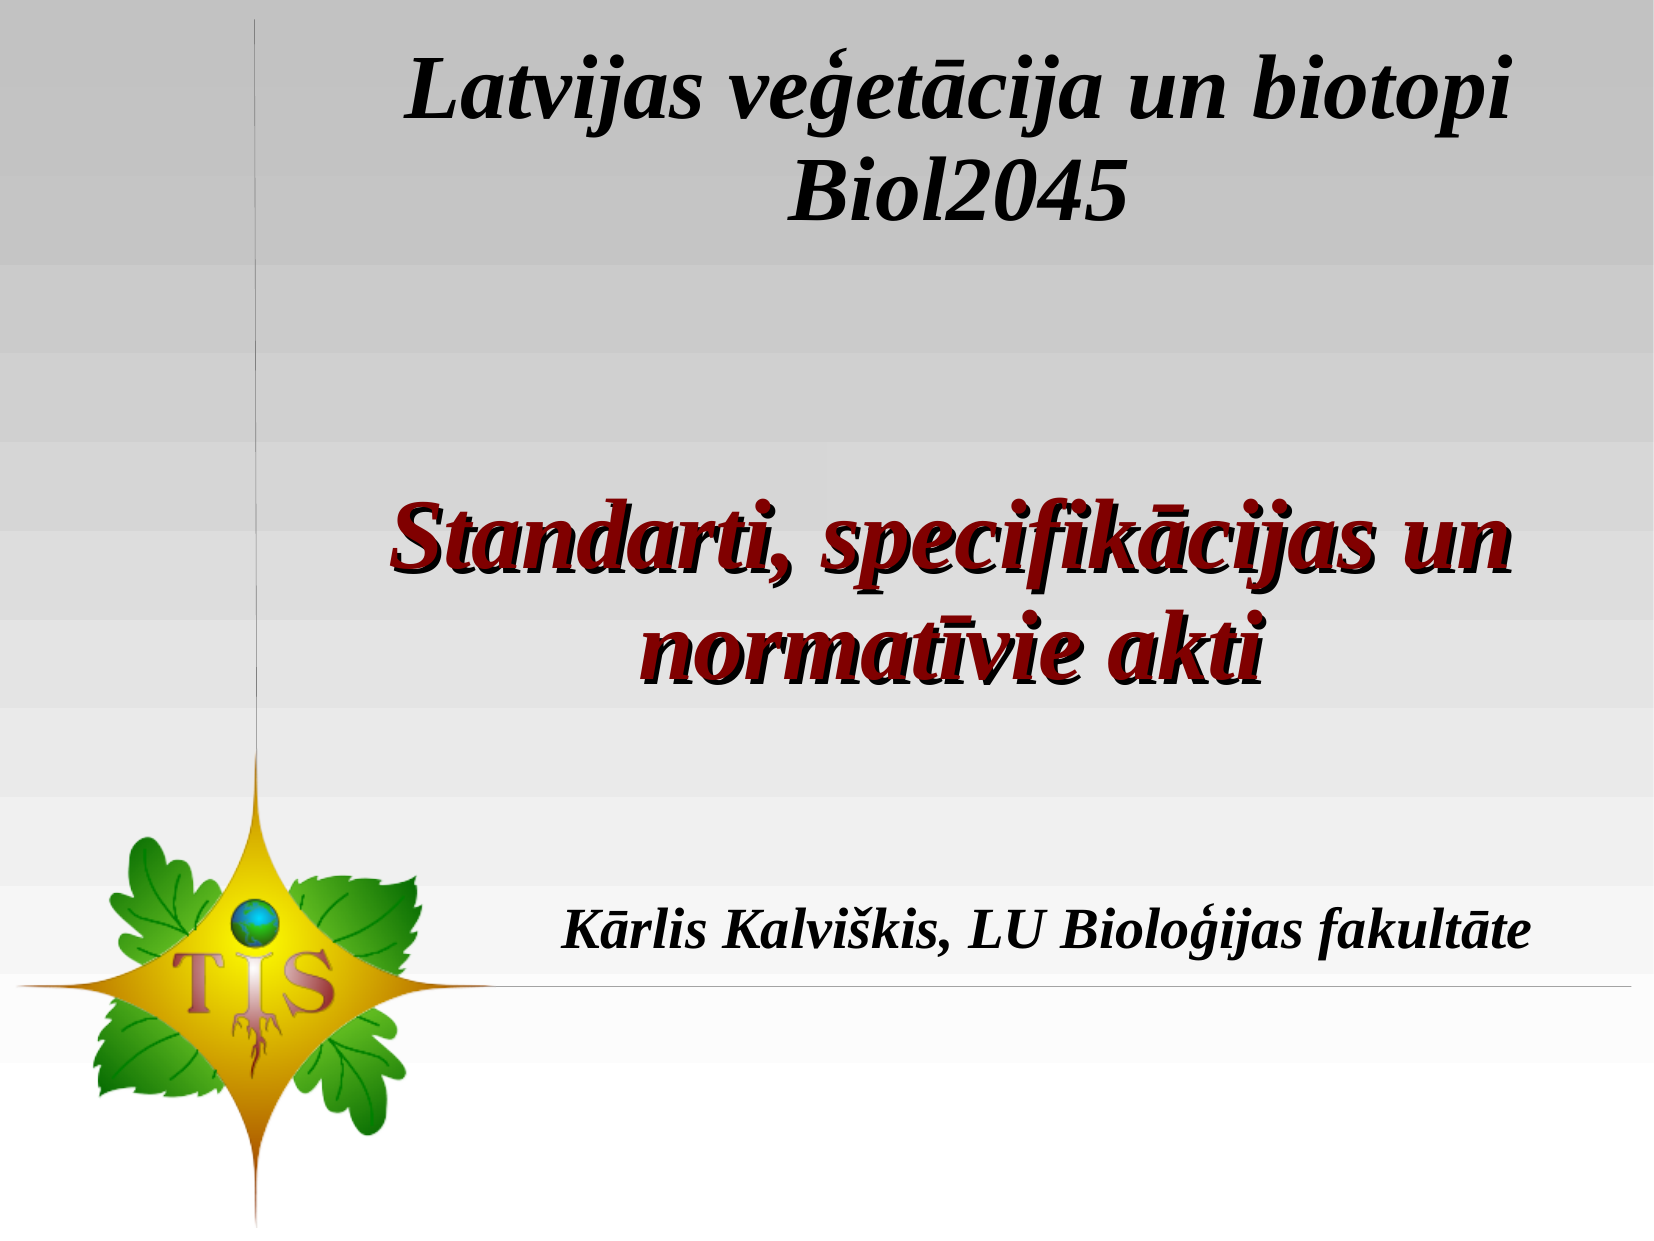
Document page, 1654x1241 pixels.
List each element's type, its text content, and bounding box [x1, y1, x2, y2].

title Standarti, specifikācijas un normatīvie akti [295, 324, 1607, 857]
picture [0, 0, 1654, 1241]
